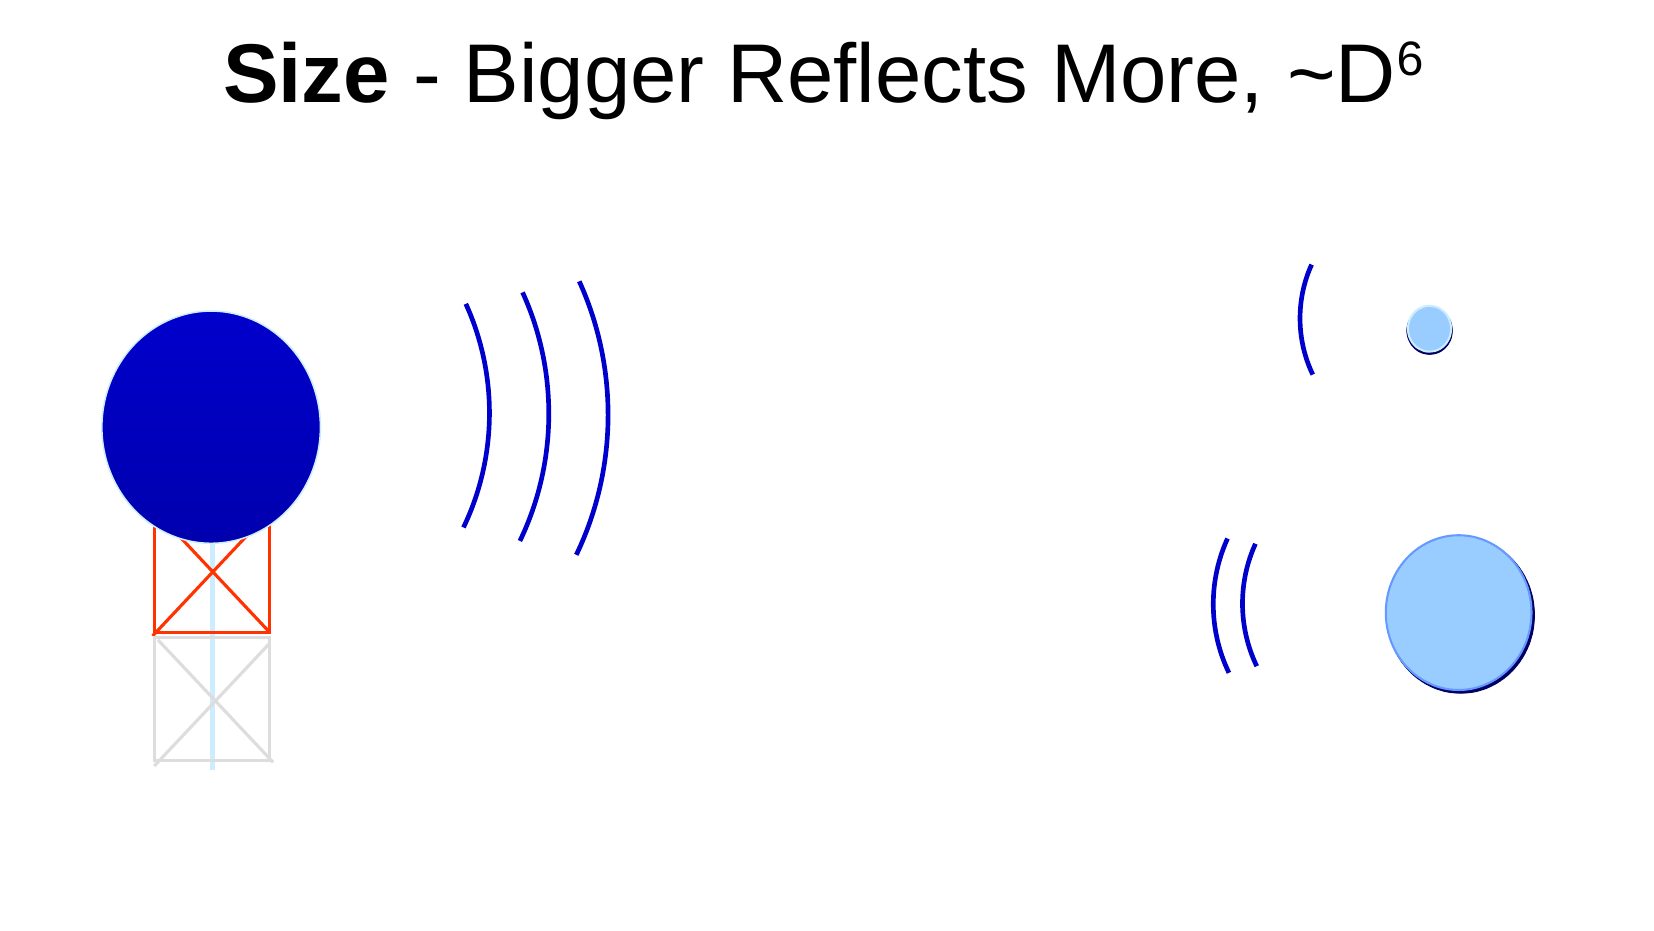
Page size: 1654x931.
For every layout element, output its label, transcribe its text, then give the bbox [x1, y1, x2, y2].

text_box [1407, 305, 1452, 352]
text_box [1385, 535, 1532, 691]
title Size - Bigger Reflects More, ~D6 [0, 5, 1651, 133]
text_box [101, 311, 321, 544]
